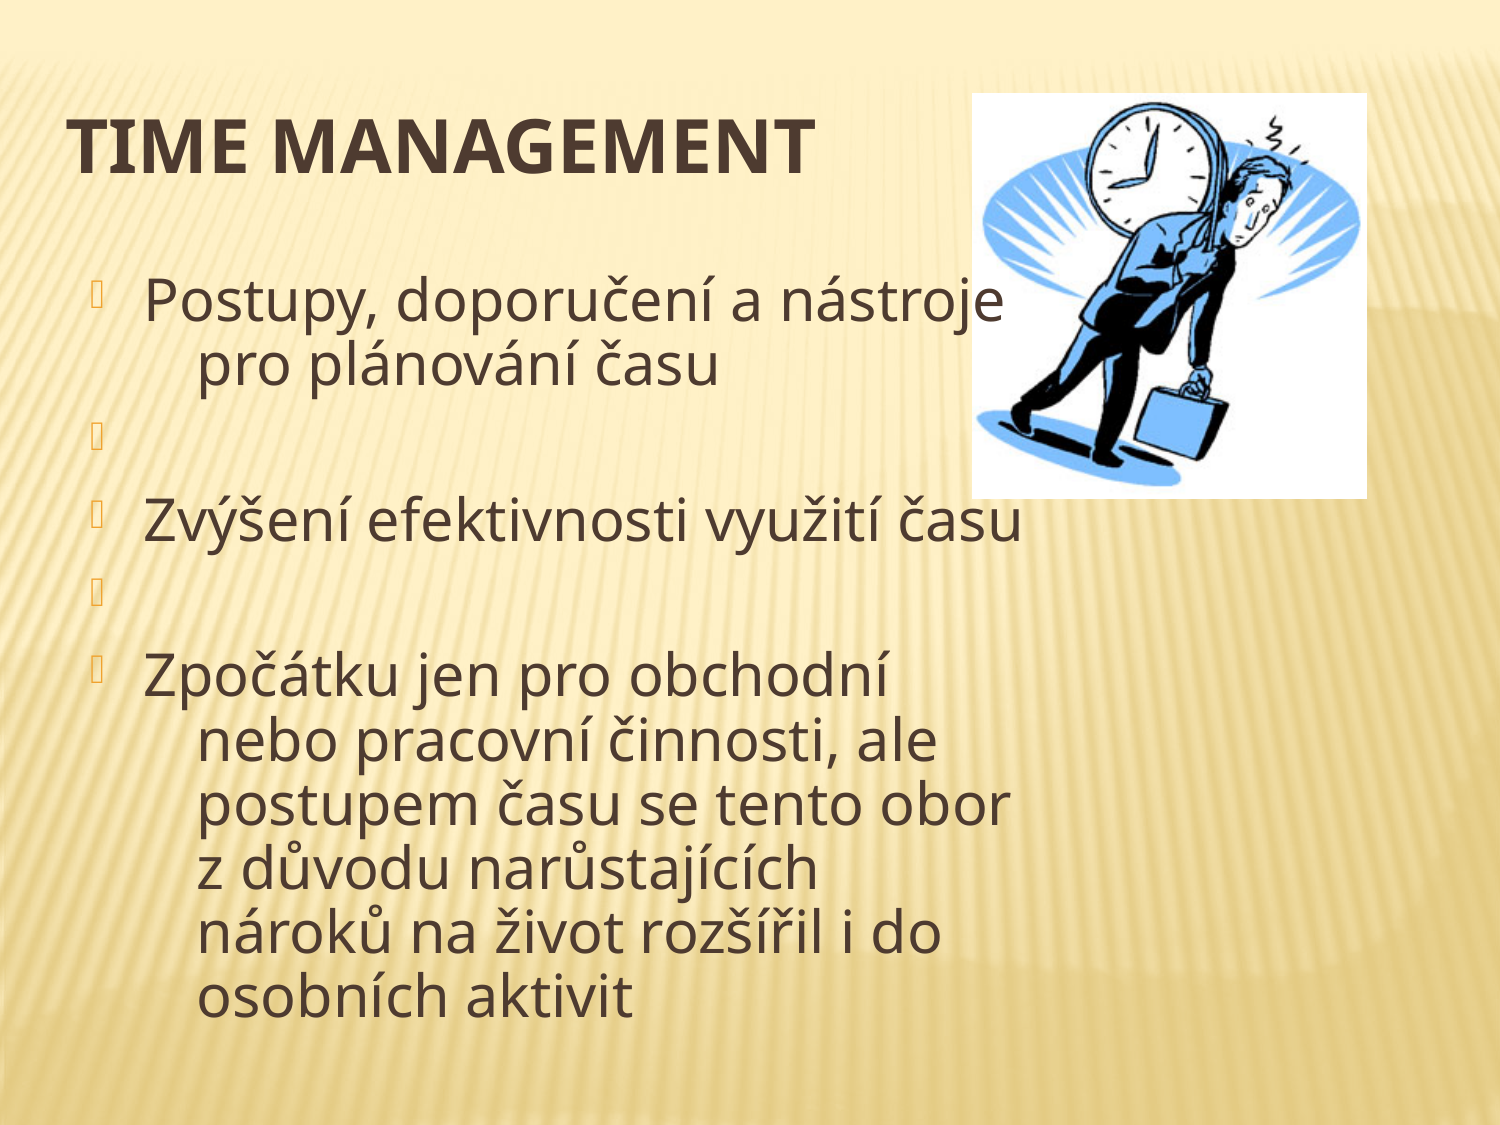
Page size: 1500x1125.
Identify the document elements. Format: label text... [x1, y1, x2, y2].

picture [972, 213, 1367, 499]
list Postupy, doporučení a nástroje pro plánování času Zvýšení efektivnosti využití času Zpočátku jen pro obchodní nebo pracovní činnosti, ale postupem času se tento obor z důvodu narůstajících nároků na život rozšířil i do osobních aktivit [75, 262, 1043, 1062]
title Time management [50, 75, 1476, 213]
